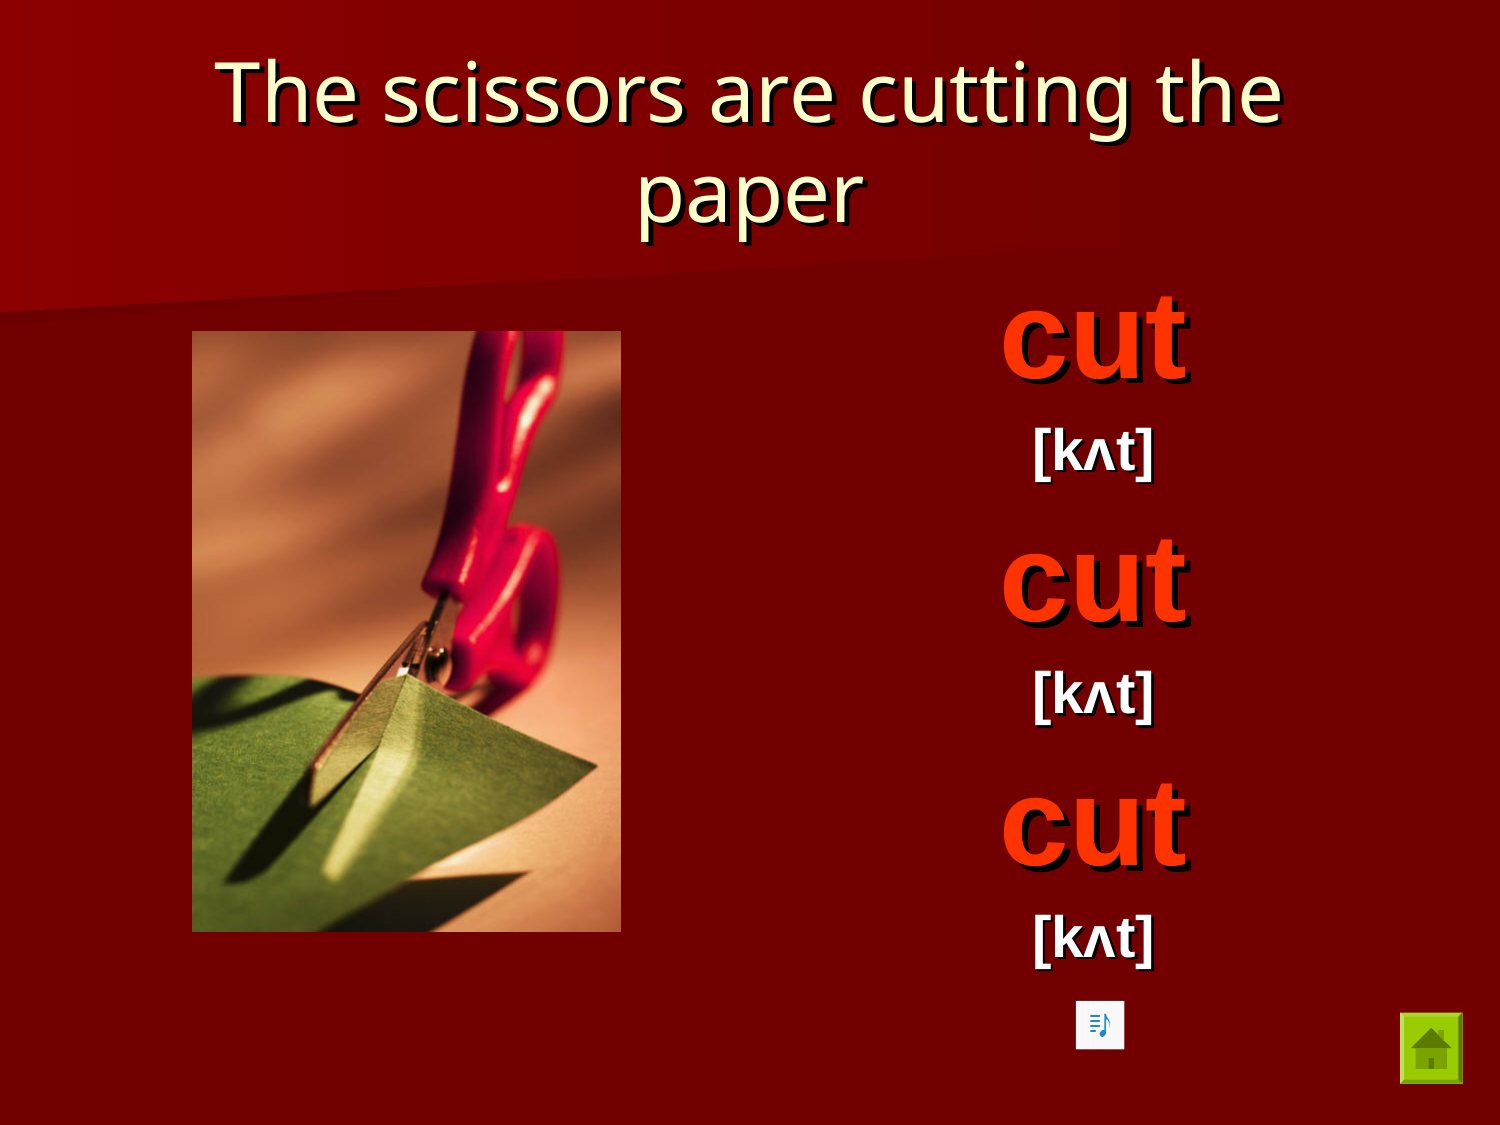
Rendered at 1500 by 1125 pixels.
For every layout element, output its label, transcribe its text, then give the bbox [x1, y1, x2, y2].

list cut [kʌt] cut [kʌt] cut [kʌt] [762, 262, 1426, 1000]
title The scissors are cutting the paper [75, 45, 1426, 233]
text_box [1074, 999, 1126, 1051]
text_box [1401, 1012, 1463, 1084]
picture [192, 331, 621, 932]
